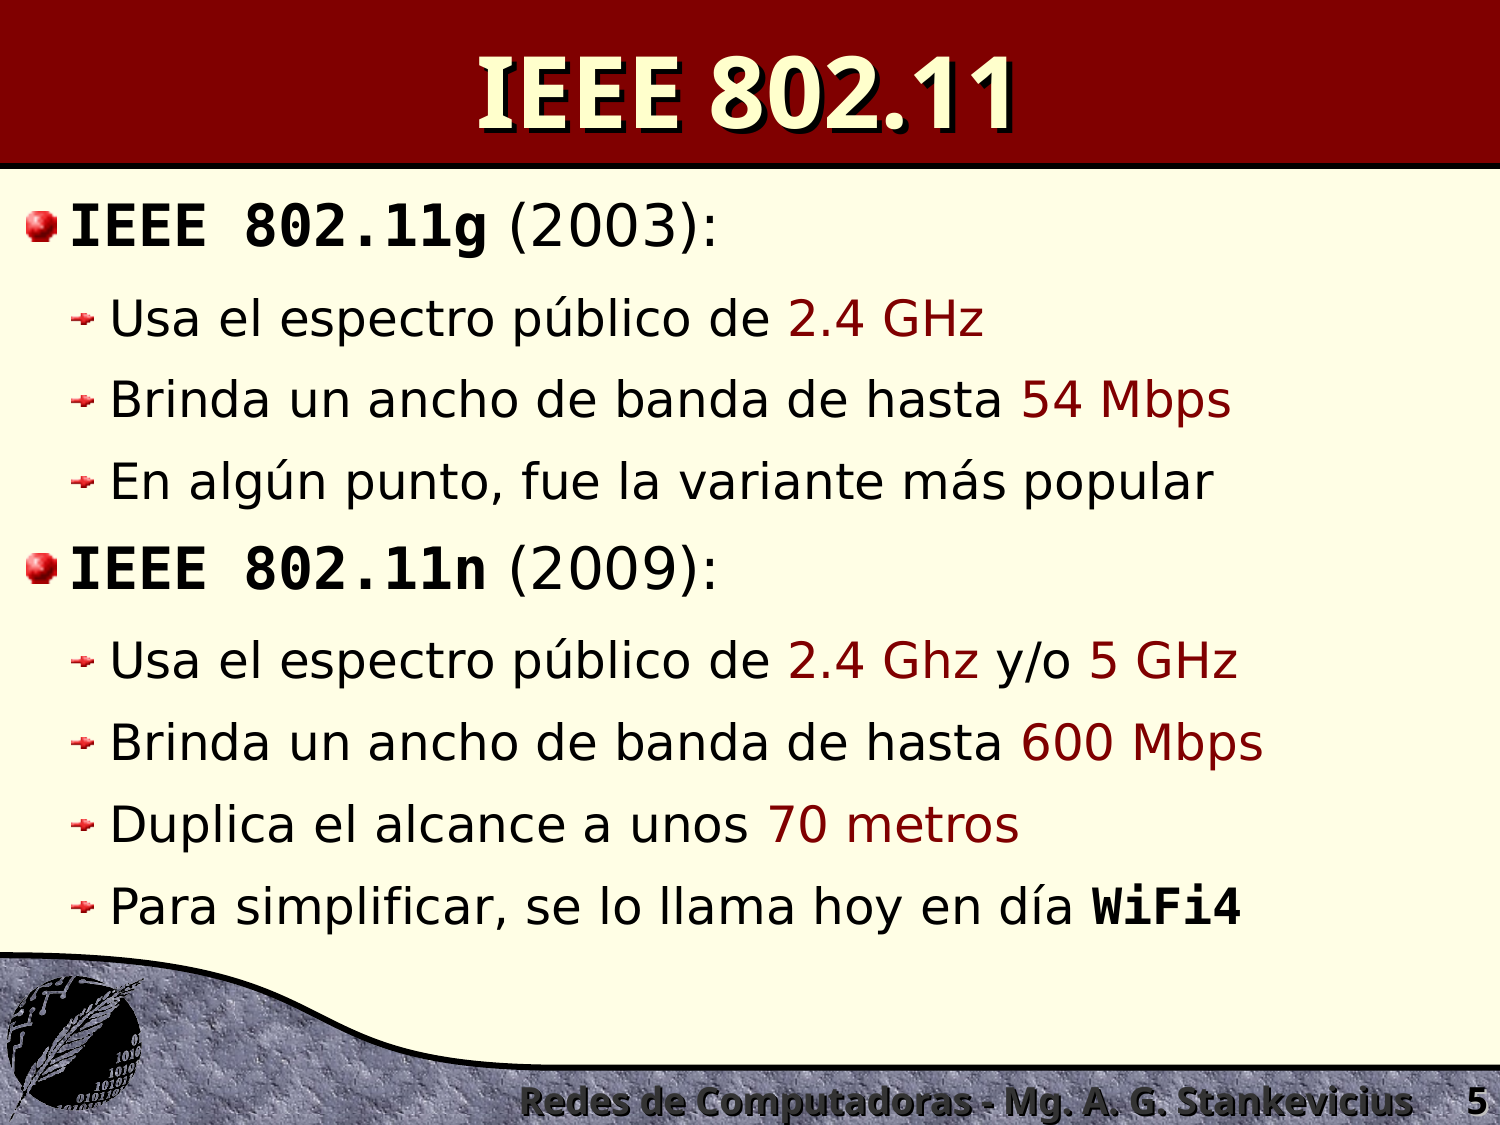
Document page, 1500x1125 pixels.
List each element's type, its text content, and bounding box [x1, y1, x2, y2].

list IEEE 802.11g (2003): Usa el espectro público de 2.4 GHz Brinda un ancho de banda de hasta 54 Mbps En algún punto, fue la variante más popular IEEE 802.11n (2009): Usa el espectro público de 2.4 Ghz y/o 5 GHz Brinda un ancho de banda de hasta 600 Mbps Duplica el alcance a unos 70 metros Para simplificar, se lo llama hoy en día WiFi4 [11, 192, 1486, 937]
picture [0, 959, 1500, 1125]
picture [1047, 1100, 1054, 1110]
title IEEE 802.11 [15, 5, 1485, 160]
picture [790, 1100, 795, 1110]
